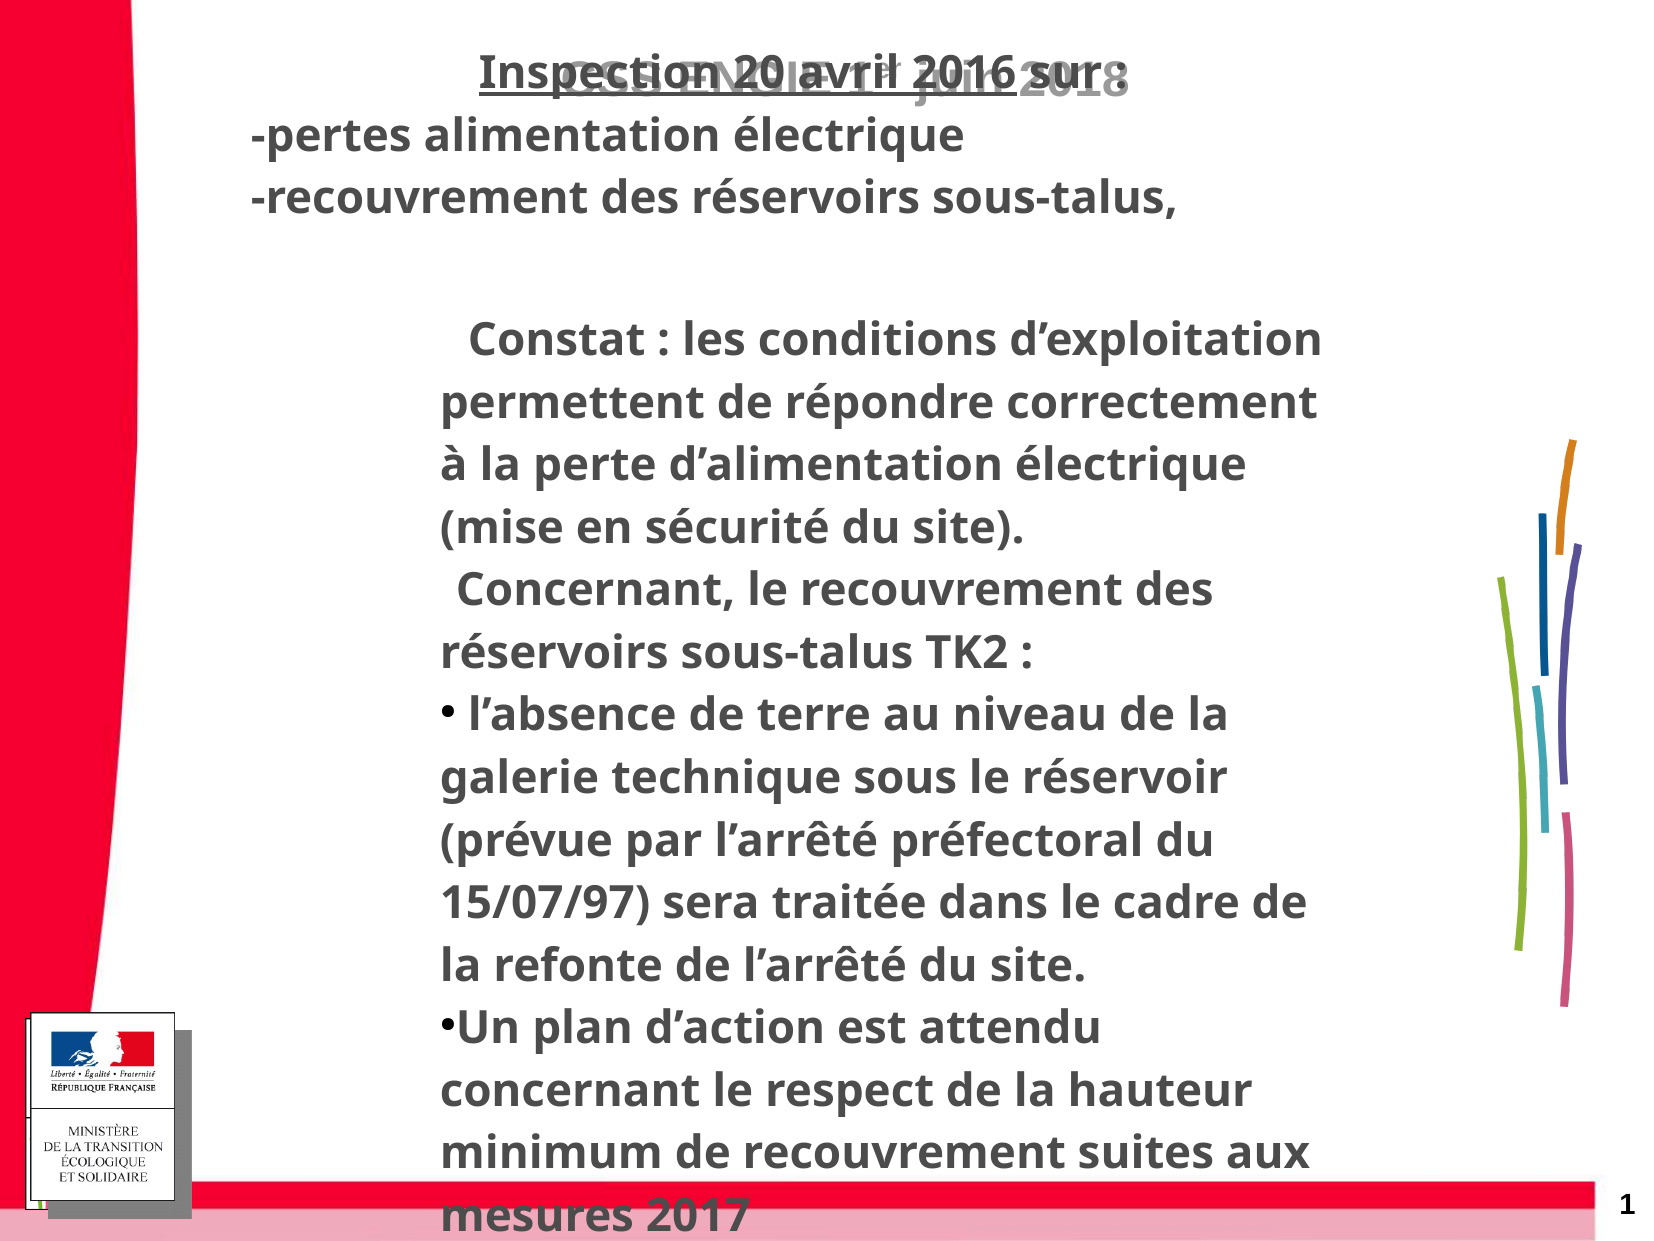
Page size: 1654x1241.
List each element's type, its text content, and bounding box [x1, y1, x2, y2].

picture [0, 0, 1654, 1241]
text_box Inspection 20 avril 2016 sur : -pertes alimentation électrique -recouvrement des réservoirs sous-talus, Constat : les conditions d’exploitation permettent de répondre correctement à la perte d’alimentation électrique (mise en sécurité du site). Concernant, le recouvrement des réservoirs sous-talus TK2 : l’absence de terre au niveau de la galerie technique sous le réservoir (prévue par l’arrêté préfectoral du 15/07/97) sera traitée dans le cadre de la refonte de l’arrêté du site. Un plan d’action est attendu concernant le respect de la hauteur minimum de recouvrement suites aux mesures 2017 [250, 132, 1356, 1152]
title CSS ENGIE 1er juin 2018 [128, 10, 1563, 147]
